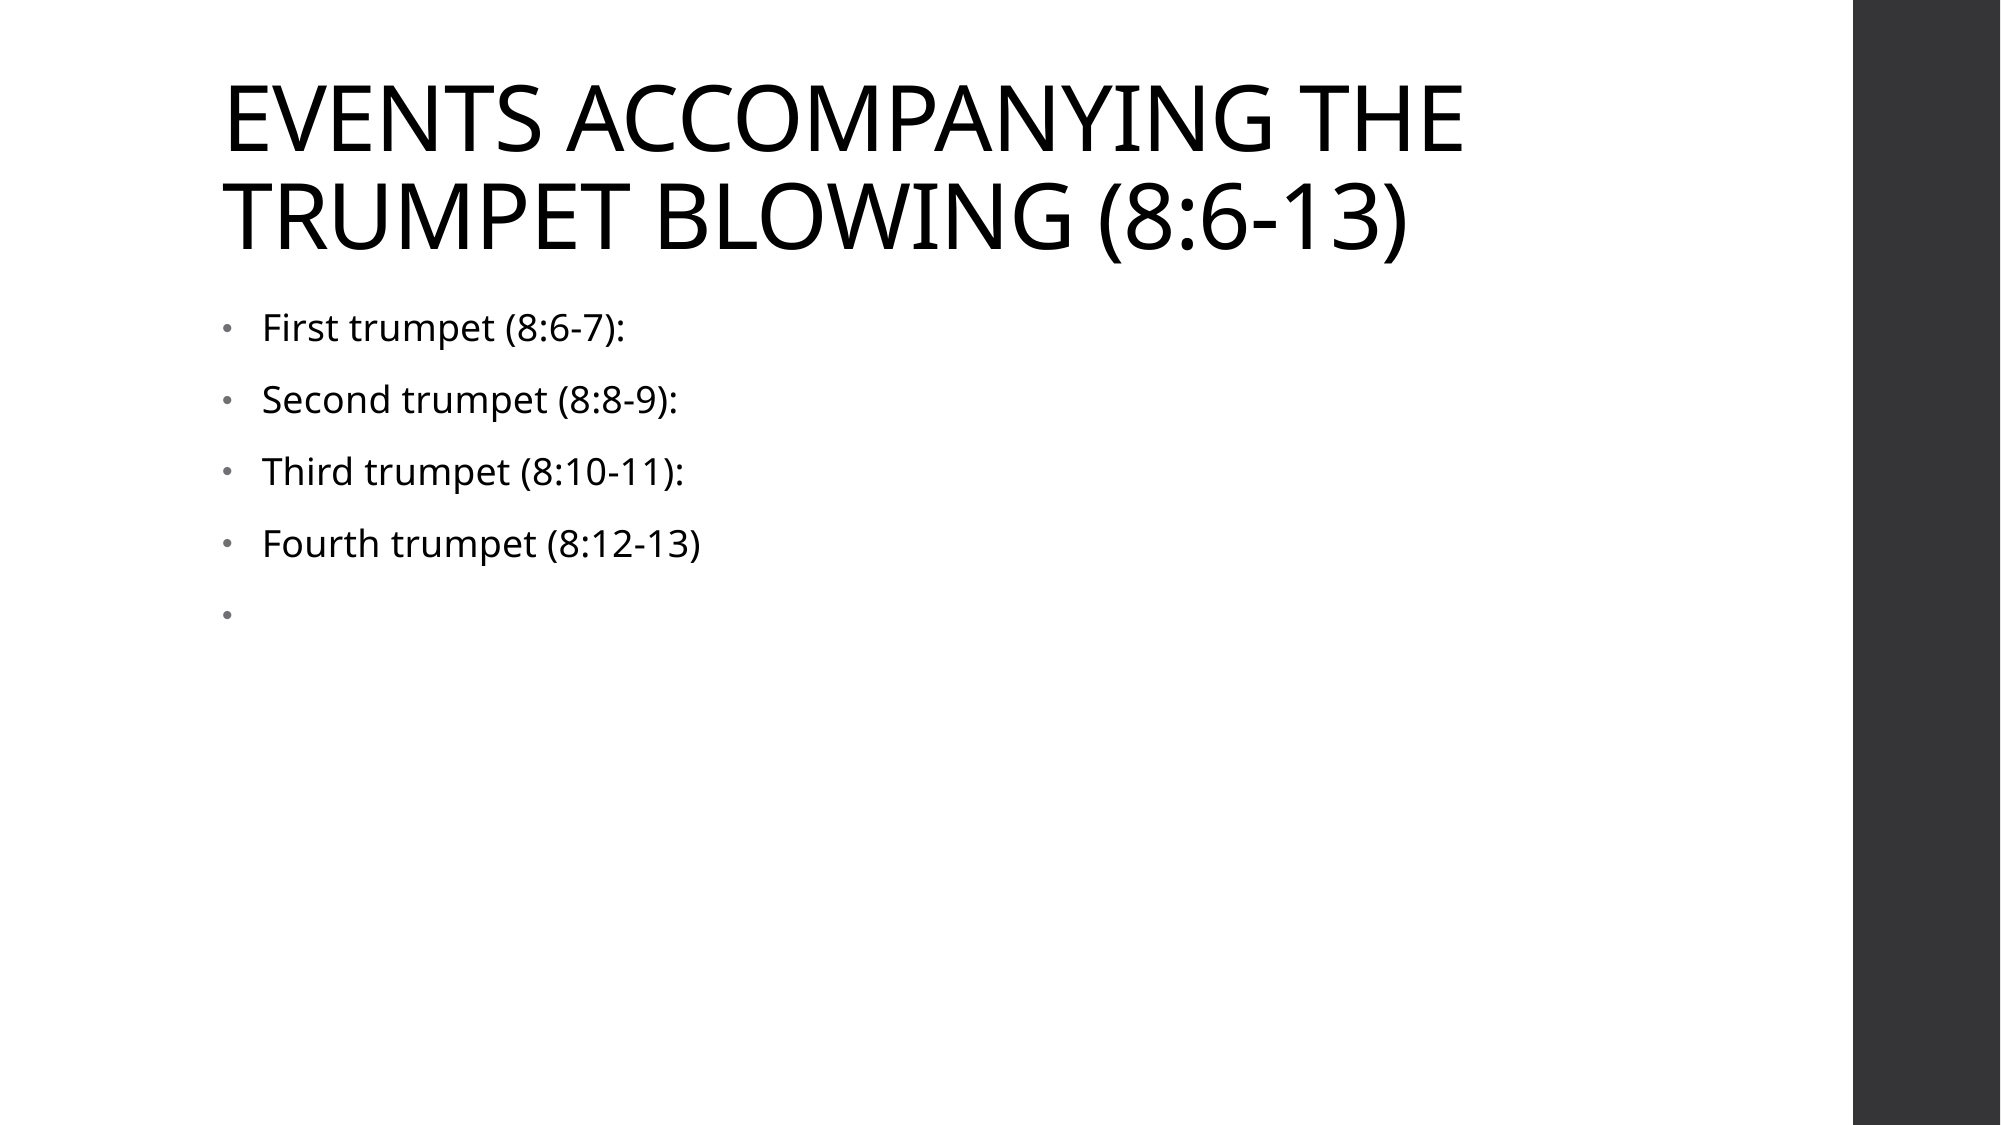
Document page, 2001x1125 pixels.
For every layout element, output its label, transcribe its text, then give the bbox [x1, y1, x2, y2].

list First trumpet (8:6-7): Second trumpet (8:8-9): Third trumpet (8:10-11): Fourth trumpet (8:12-13) [206, 299, 1617, 1014]
title EVENTS ACCOMPANYING THE TRUMPET BLOWING (8:6-13) [206, 60, 1797, 278]
